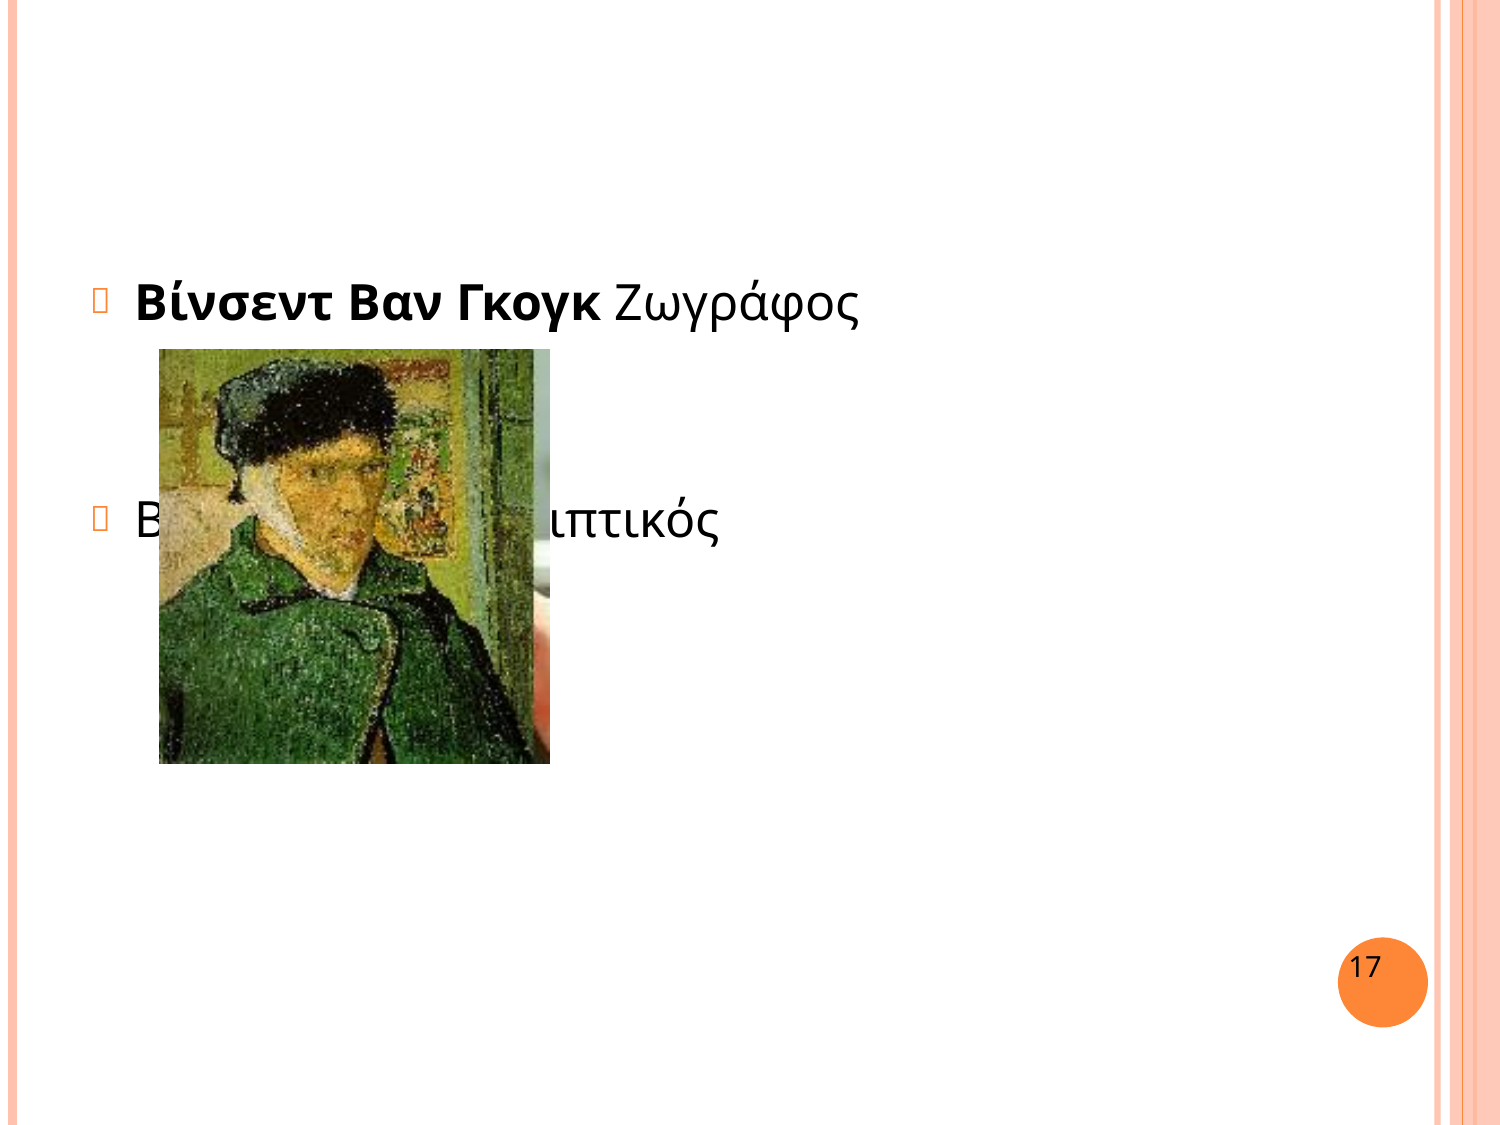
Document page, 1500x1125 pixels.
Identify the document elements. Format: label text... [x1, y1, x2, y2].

slide_number <αριθμός> [1333, 940, 1434, 1027]
picture [159, 349, 550, 764]
list Βίνσεντ Βαν Γκογκ Ζωγράφος Βαθύτατα καταθλιπτικός [75, 262, 1300, 1062]
